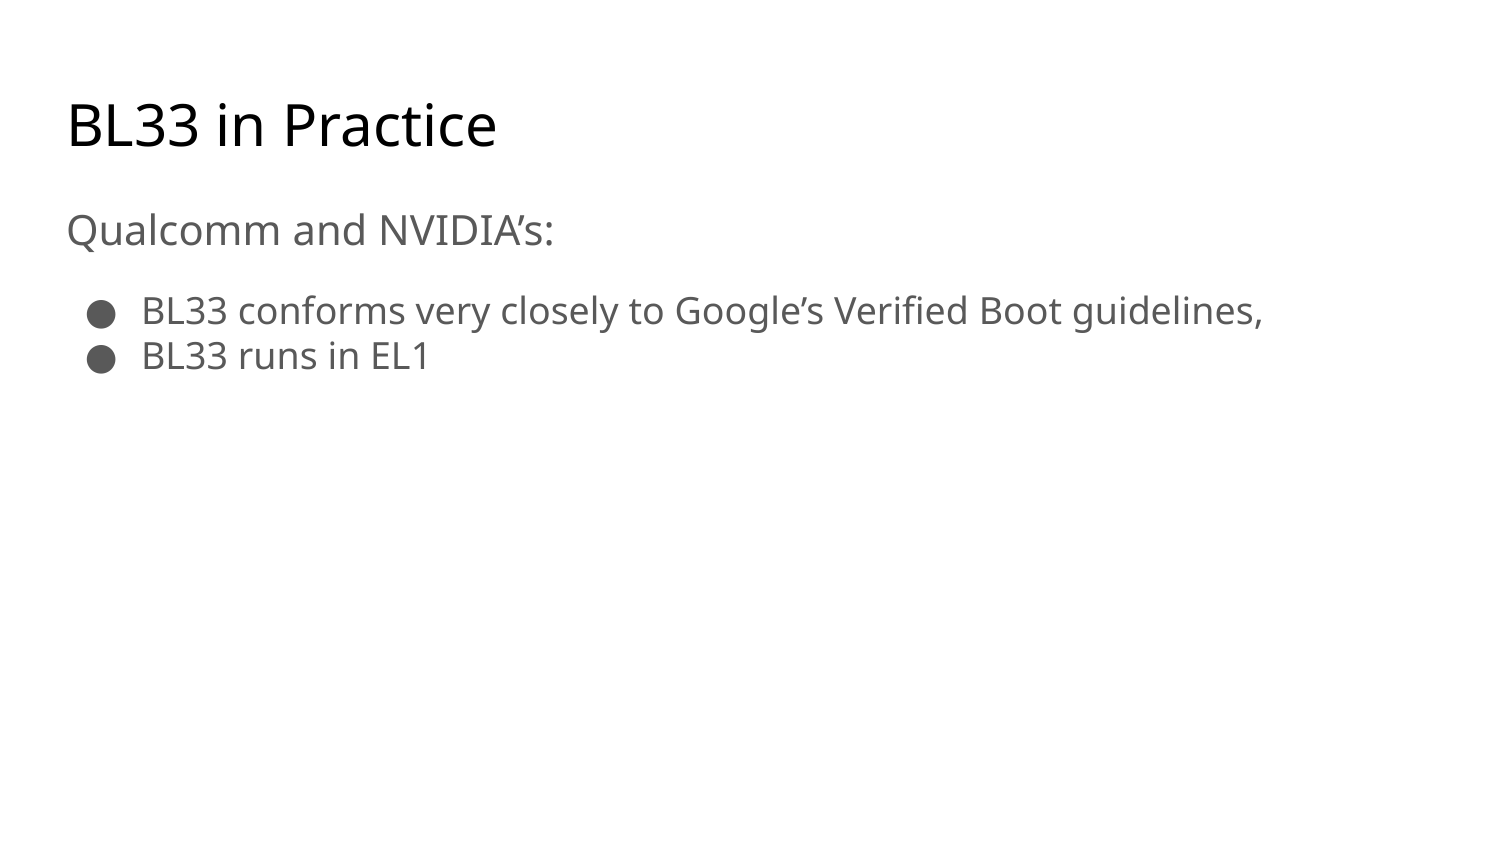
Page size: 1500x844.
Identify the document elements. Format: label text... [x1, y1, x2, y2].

title BL33 in Practice [51, 72, 1449, 167]
list Qualcomm and NVIDIA’s: BL33 conforms very closely to Google’s Verified Boot guidelines, BL33 runs in EL1 [51, 189, 1449, 782]
